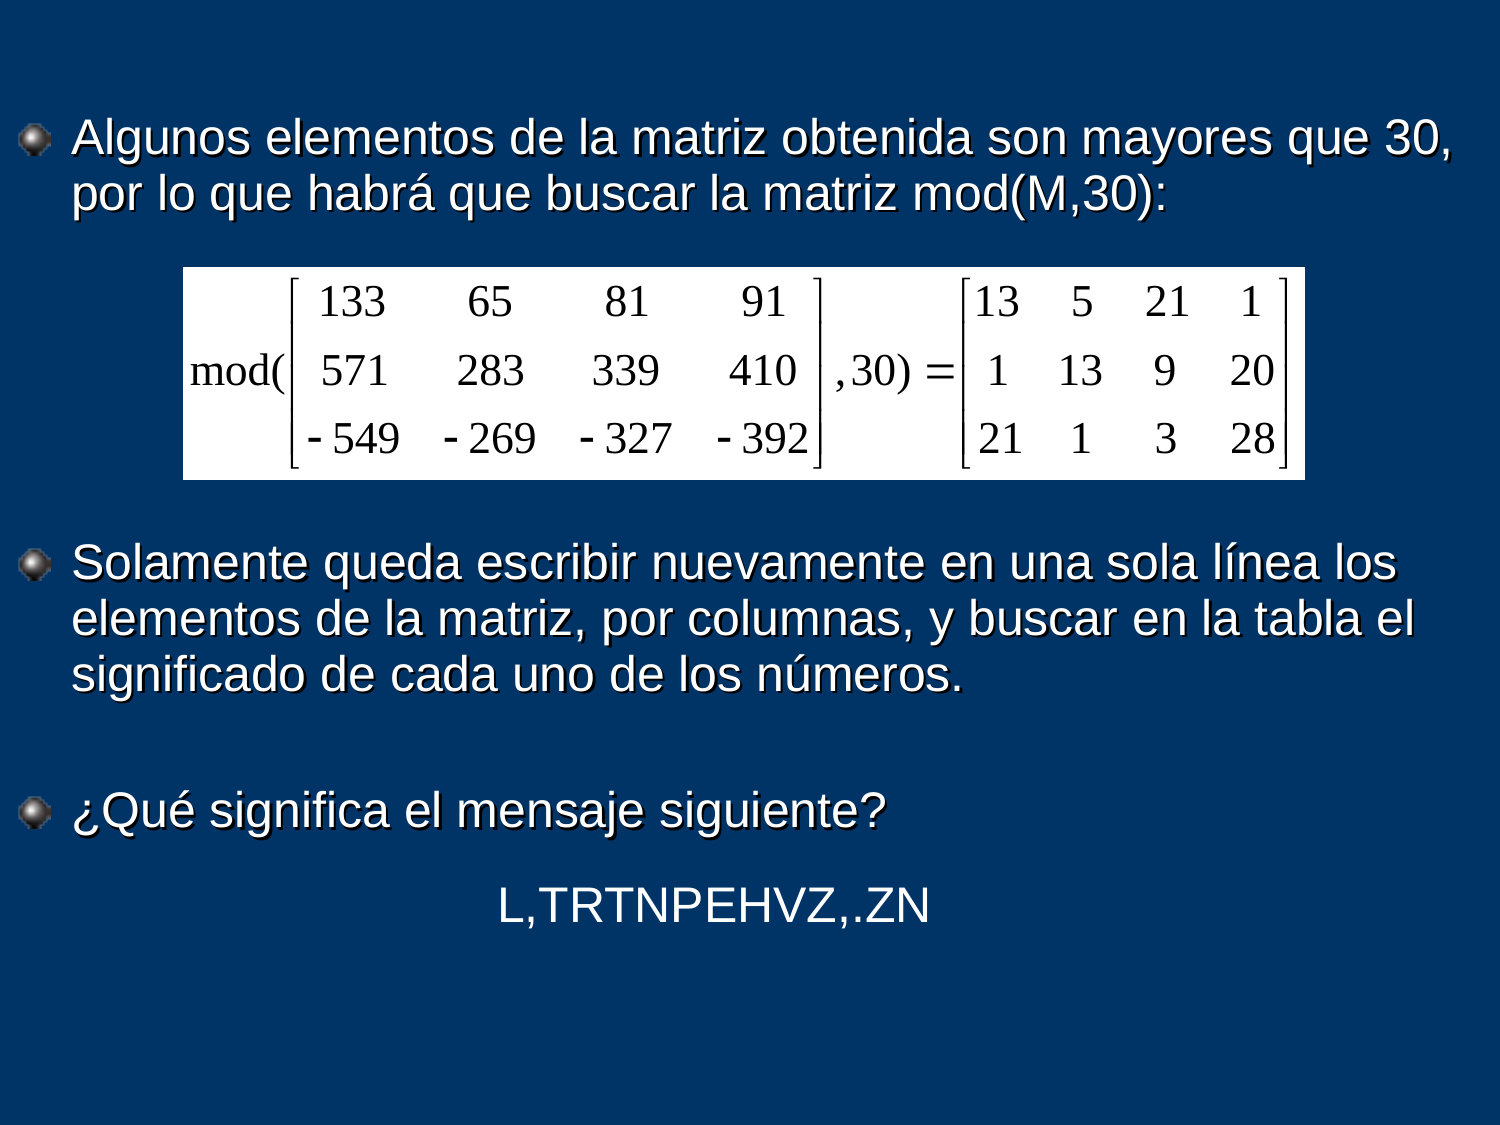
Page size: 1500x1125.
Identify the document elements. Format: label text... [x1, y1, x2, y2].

text_box L,TRTNPEHVZ,.ZN [289, 869, 1140, 976]
chart [183, 267, 1306, 481]
picture [14, 119, 51, 156]
picture [14, 544, 51, 581]
picture [14, 792, 51, 829]
text_box Solamente queda escribir nuevamente en una sola línea los elementos de la matriz, por columnas, y buscar en la tabla el significado de cada uno de los números. [0, 527, 1500, 752]
text_box ¿Qué significa el mensaje siguiente? [0, 774, 1500, 882]
text_box Algunos elementos de la matriz obtenida son mayores que 30, por lo que habrá que buscar la matriz mod(M,30): [0, 101, 1500, 256]
